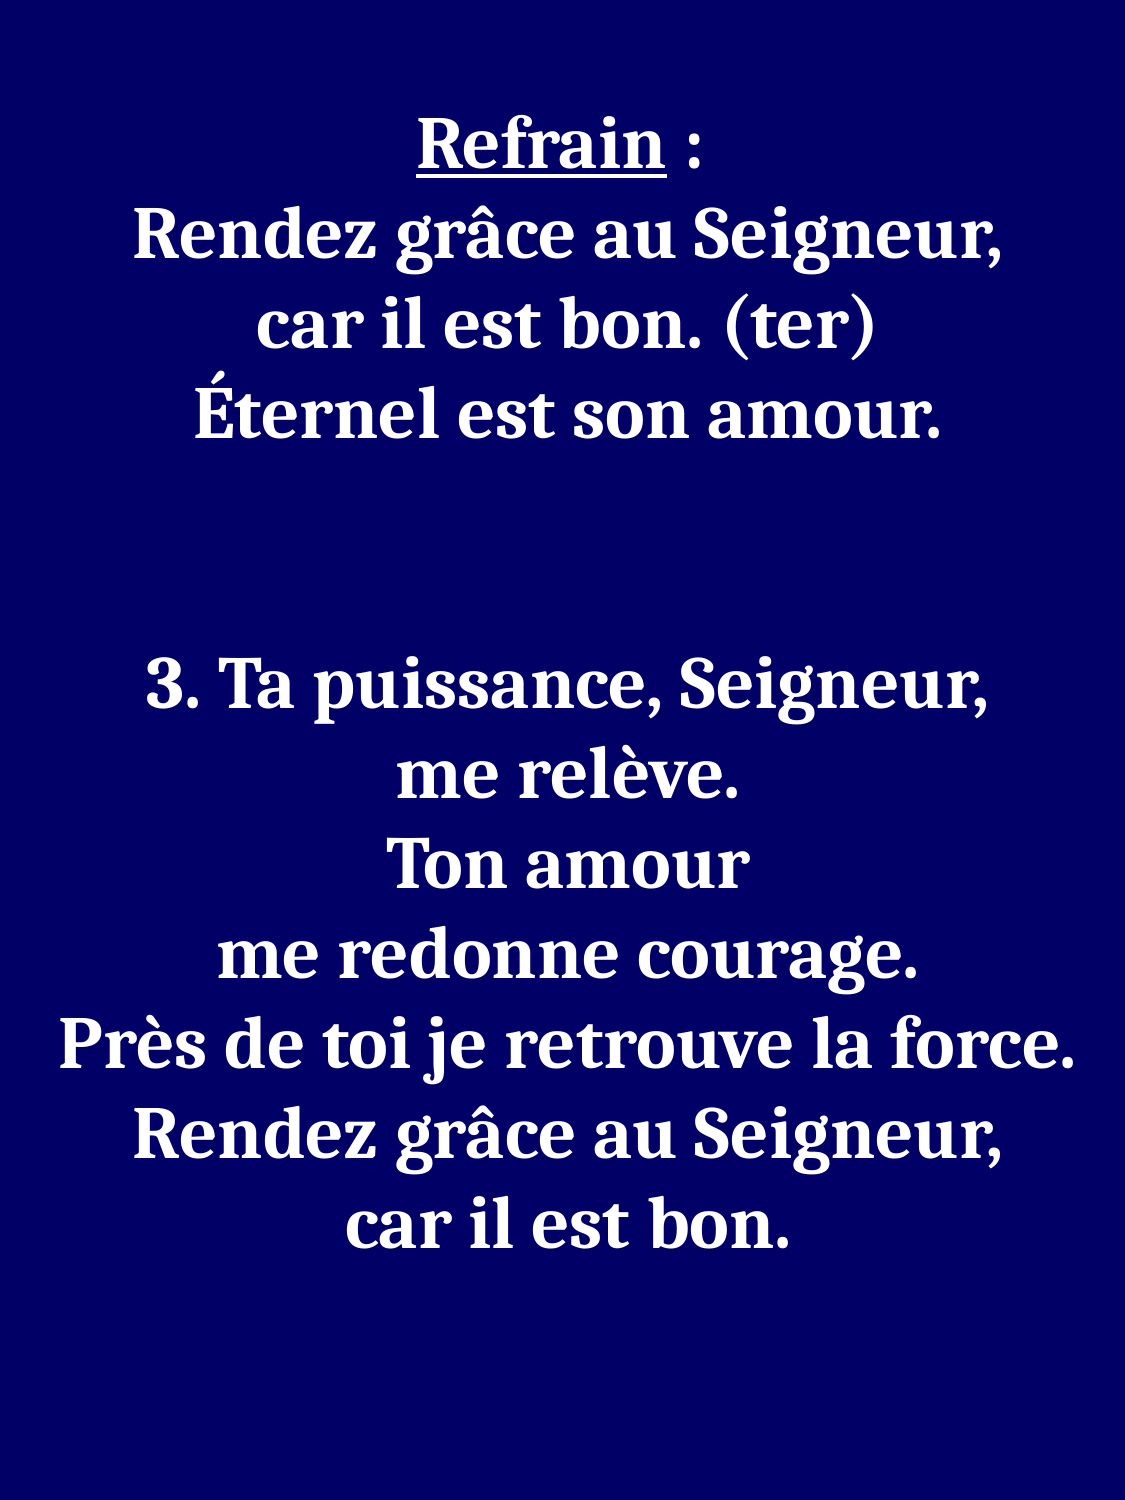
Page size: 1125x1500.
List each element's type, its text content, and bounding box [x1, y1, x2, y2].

text_box Refrain : Rendez grâce au Seigneur, car il est bon. (ter) Éternel est son amour. 3. Ta puissance, Seigneur, me relève. Ton amour me redonne courage. Près de toi je retrouve la force. Rendez grâce au Seigneur, car il est bon. [0, 41, 1125, 1407]
